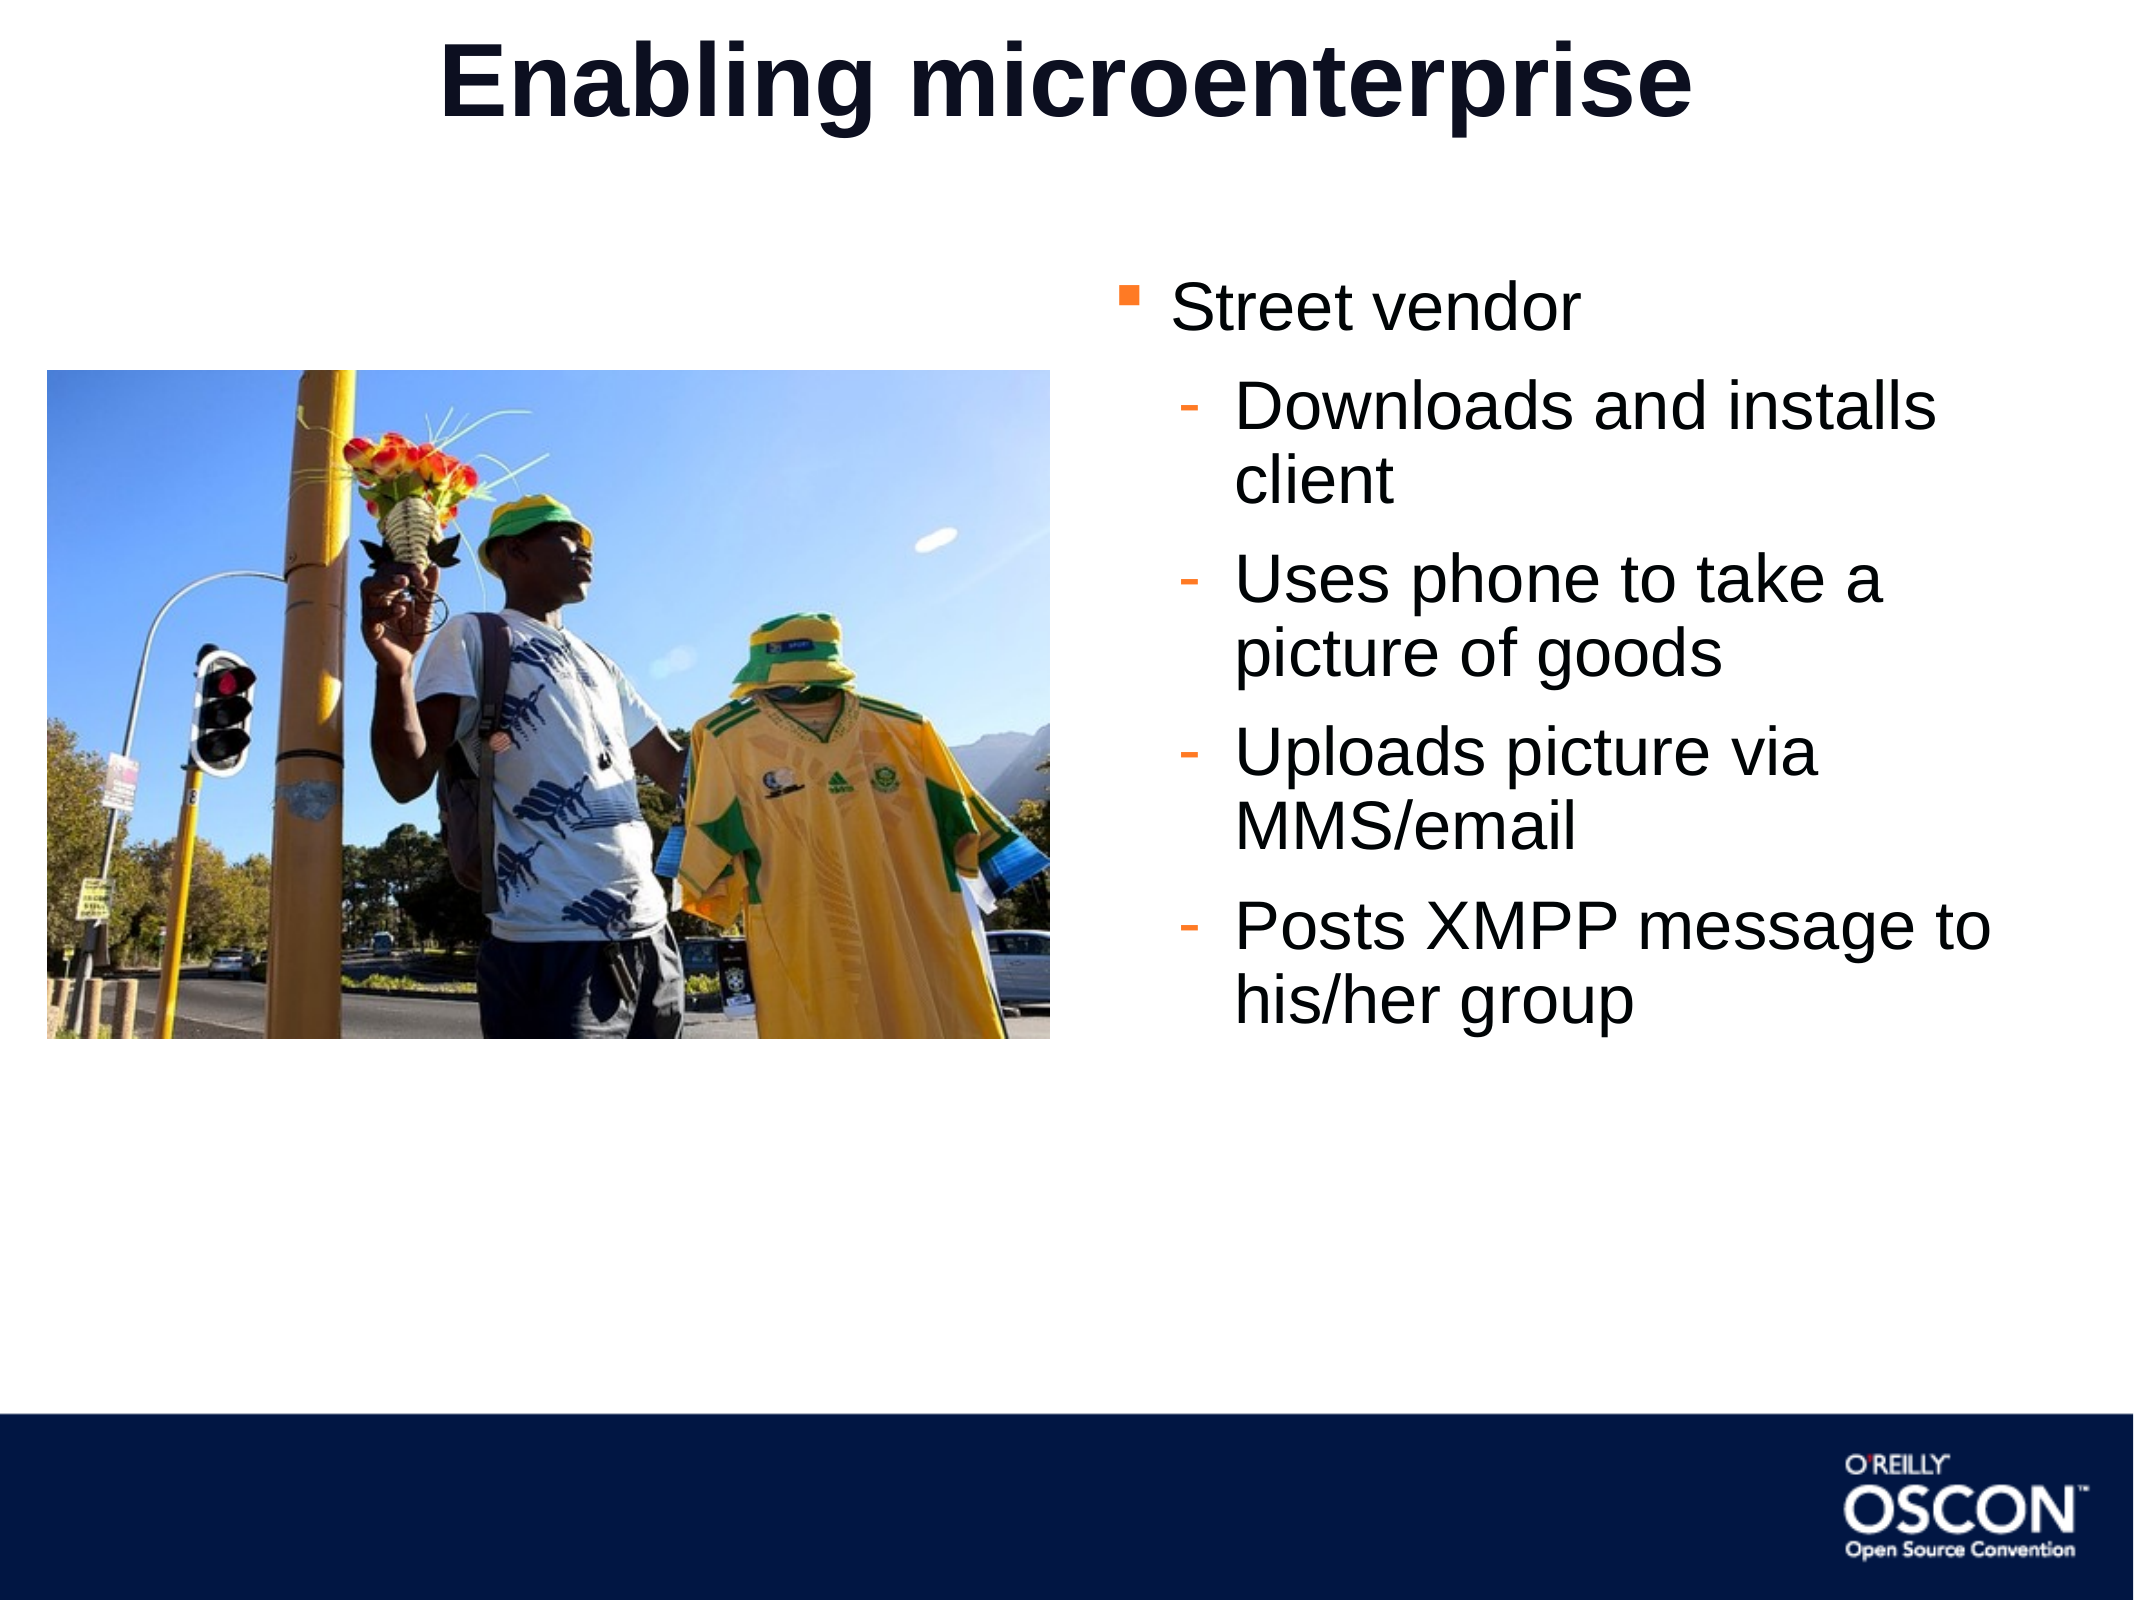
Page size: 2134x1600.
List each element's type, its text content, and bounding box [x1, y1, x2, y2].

list Street vendor Downloads and installs client Uses phone to take a picture of goods Uploads picture via MMS/email Posts XMPP message to his/her group [1099, 262, 2101, 1244]
title Enabling microenterprise [41, 0, 2094, 152]
picture [0, 0, 2134, 1600]
